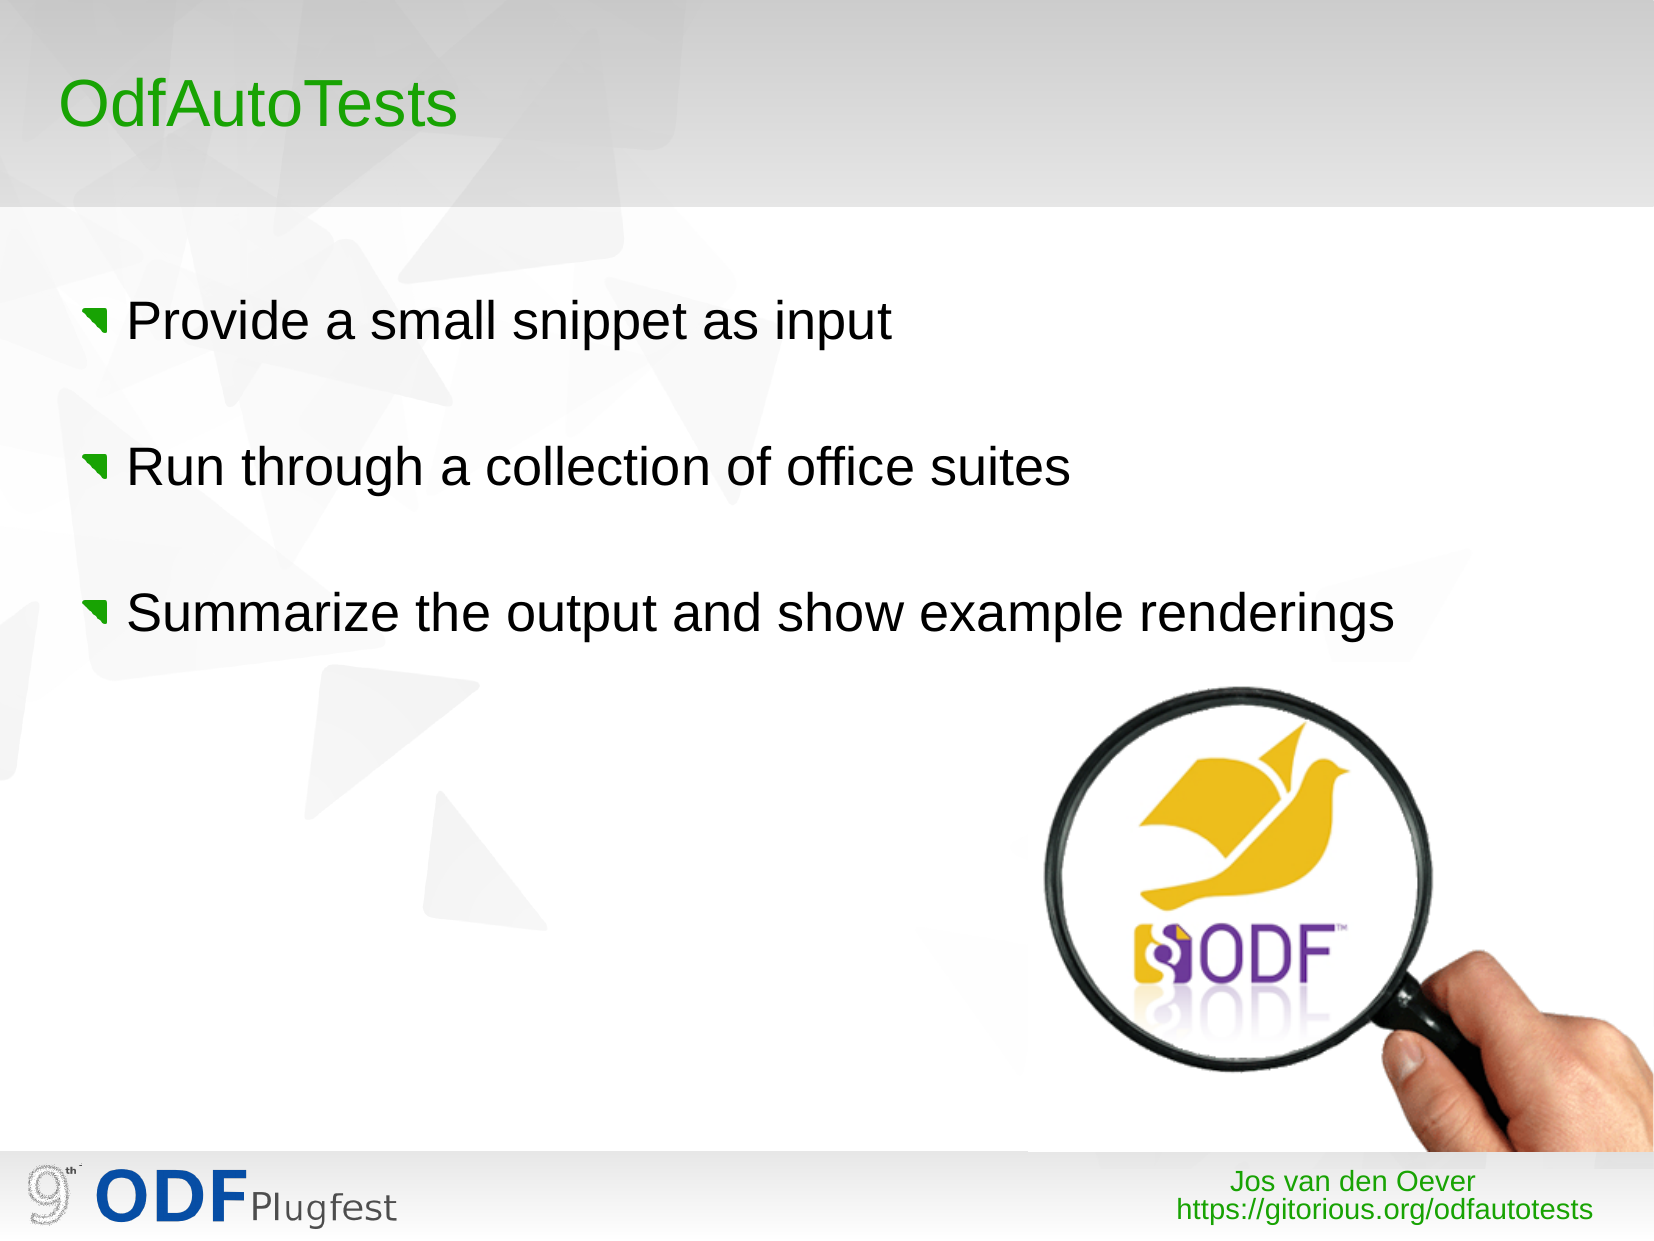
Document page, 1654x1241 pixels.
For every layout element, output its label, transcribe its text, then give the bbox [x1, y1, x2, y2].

picture [915, 548, 1654, 1169]
picture [21, 1163, 402, 1232]
list Provide a small snippet as input Run through a collection of office suites Summarize the output and show example renderings [82, 290, 1538, 995]
picture [0, 0, 783, 931]
title OdfAutoTests [59, 29, 1595, 178]
